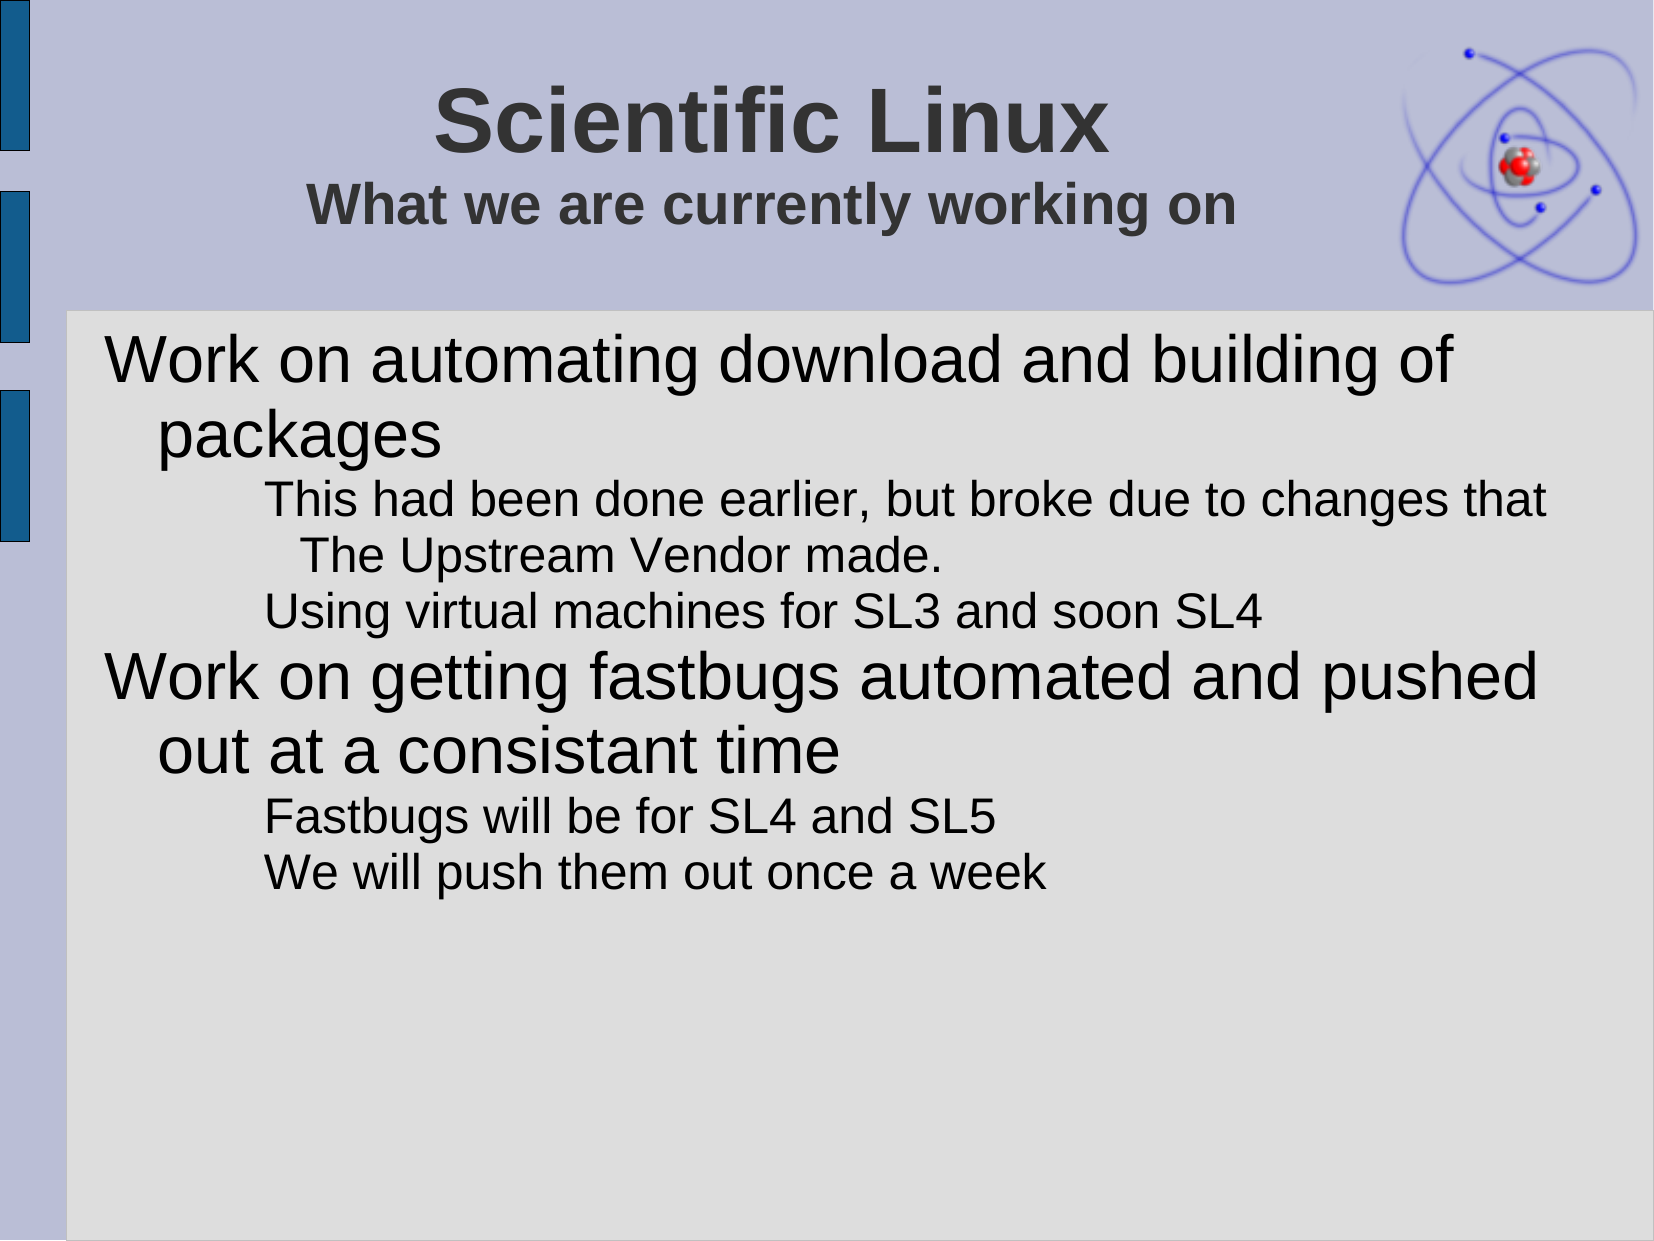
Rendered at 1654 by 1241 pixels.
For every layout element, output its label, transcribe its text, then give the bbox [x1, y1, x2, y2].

list Work on automating download and building of packages This had been done earlier, but broke due to changes that The Upstream Vendor made. Using virtual machines for SL3 and soon SL4 Work on getting fastbugs automated and pushed out at a consistant time Fastbugs will be for SL4 and SL5 We will push them out once a week [86, 321, 1576, 1091]
picture [1386, 33, 1654, 301]
title Scientific Linux What we are currently working on [82, 39, 1386, 267]
